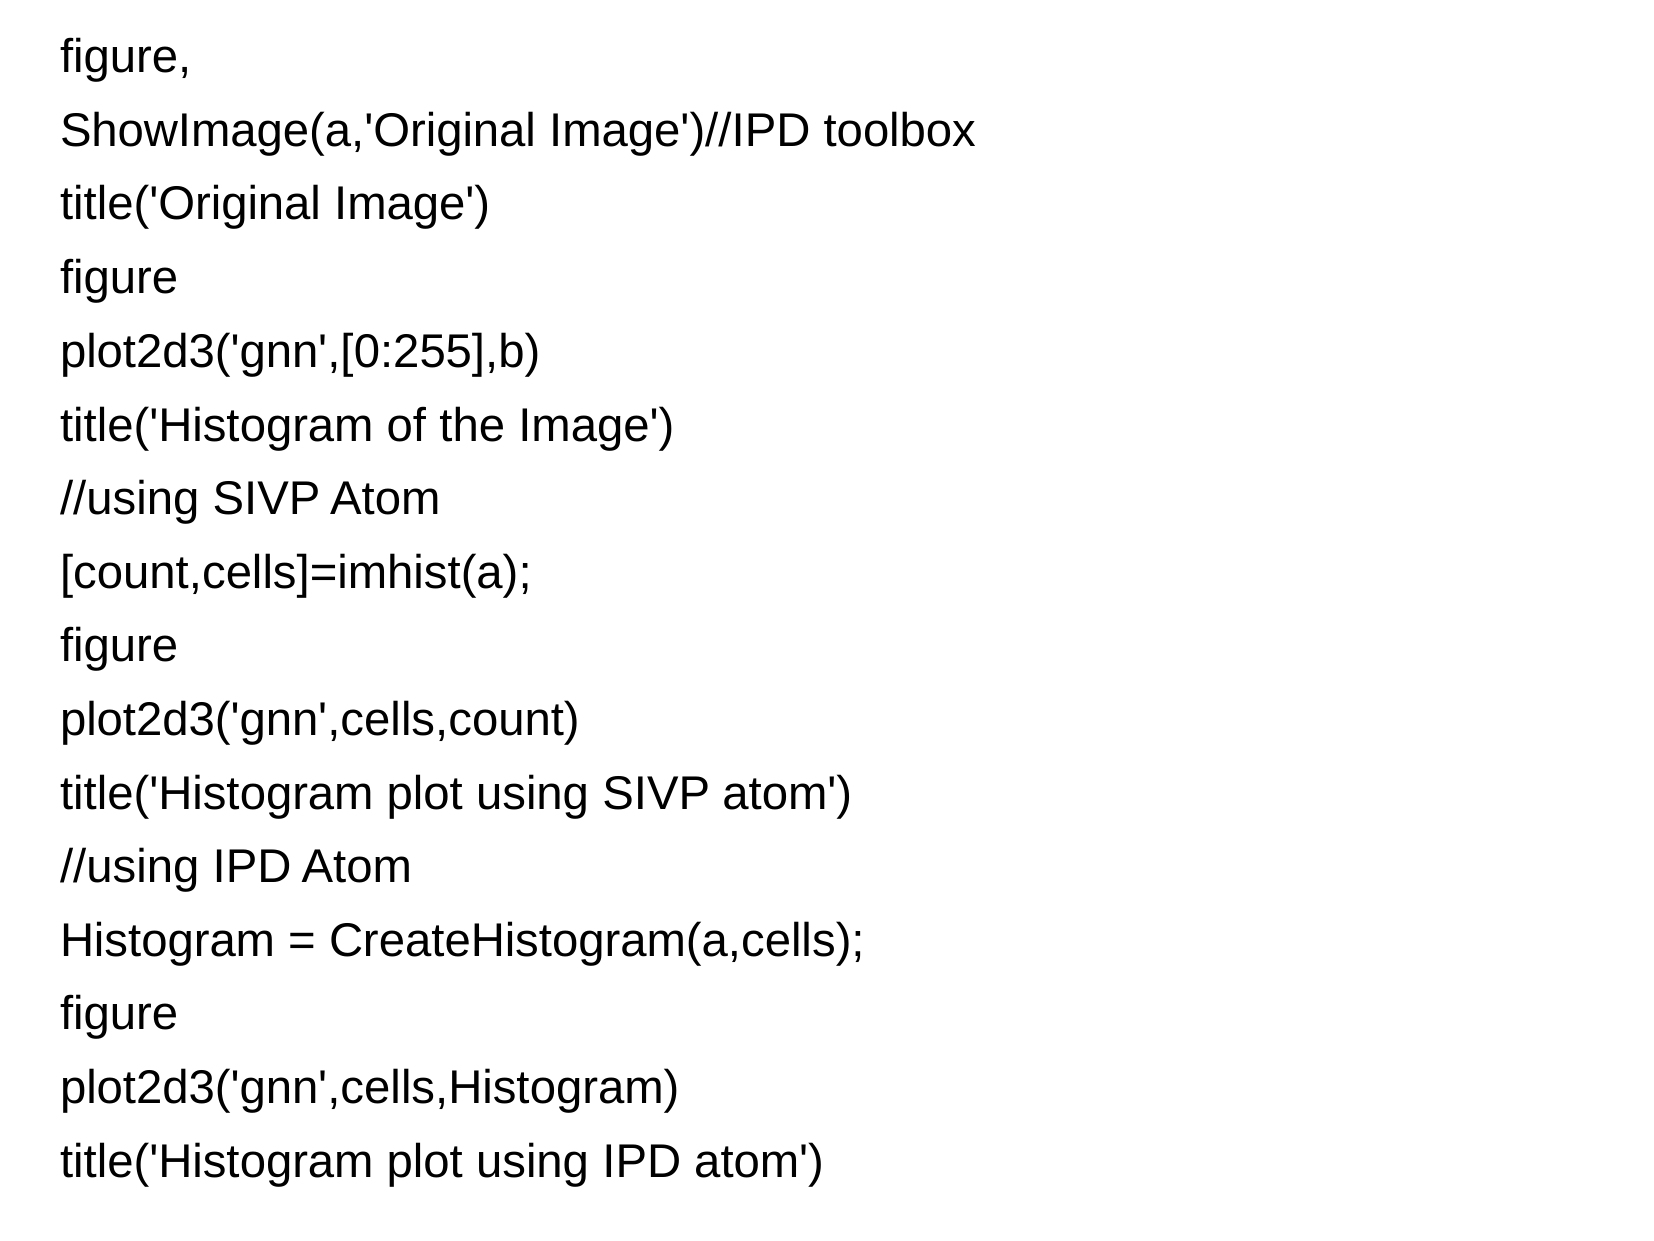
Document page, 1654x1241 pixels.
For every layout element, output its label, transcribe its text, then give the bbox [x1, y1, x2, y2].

list figure, ShowImage(a,'Original Image')//IPD toolbox title('Original Image') figure plot2d3('gnn',[0:255],b) title('Histogram of the Image') //using SIVP Atom [count,cells]=imhist(a); figure plot2d3('gnn',cells,count) title('Histogram plot using SIVP atom') //using IPD Atom Histogram = CreateHistogram(a,cells); figure plot2d3('gnn',cells,Histogram) title('Histogram plot using IPD atom') [60, 30, 1606, 1201]
